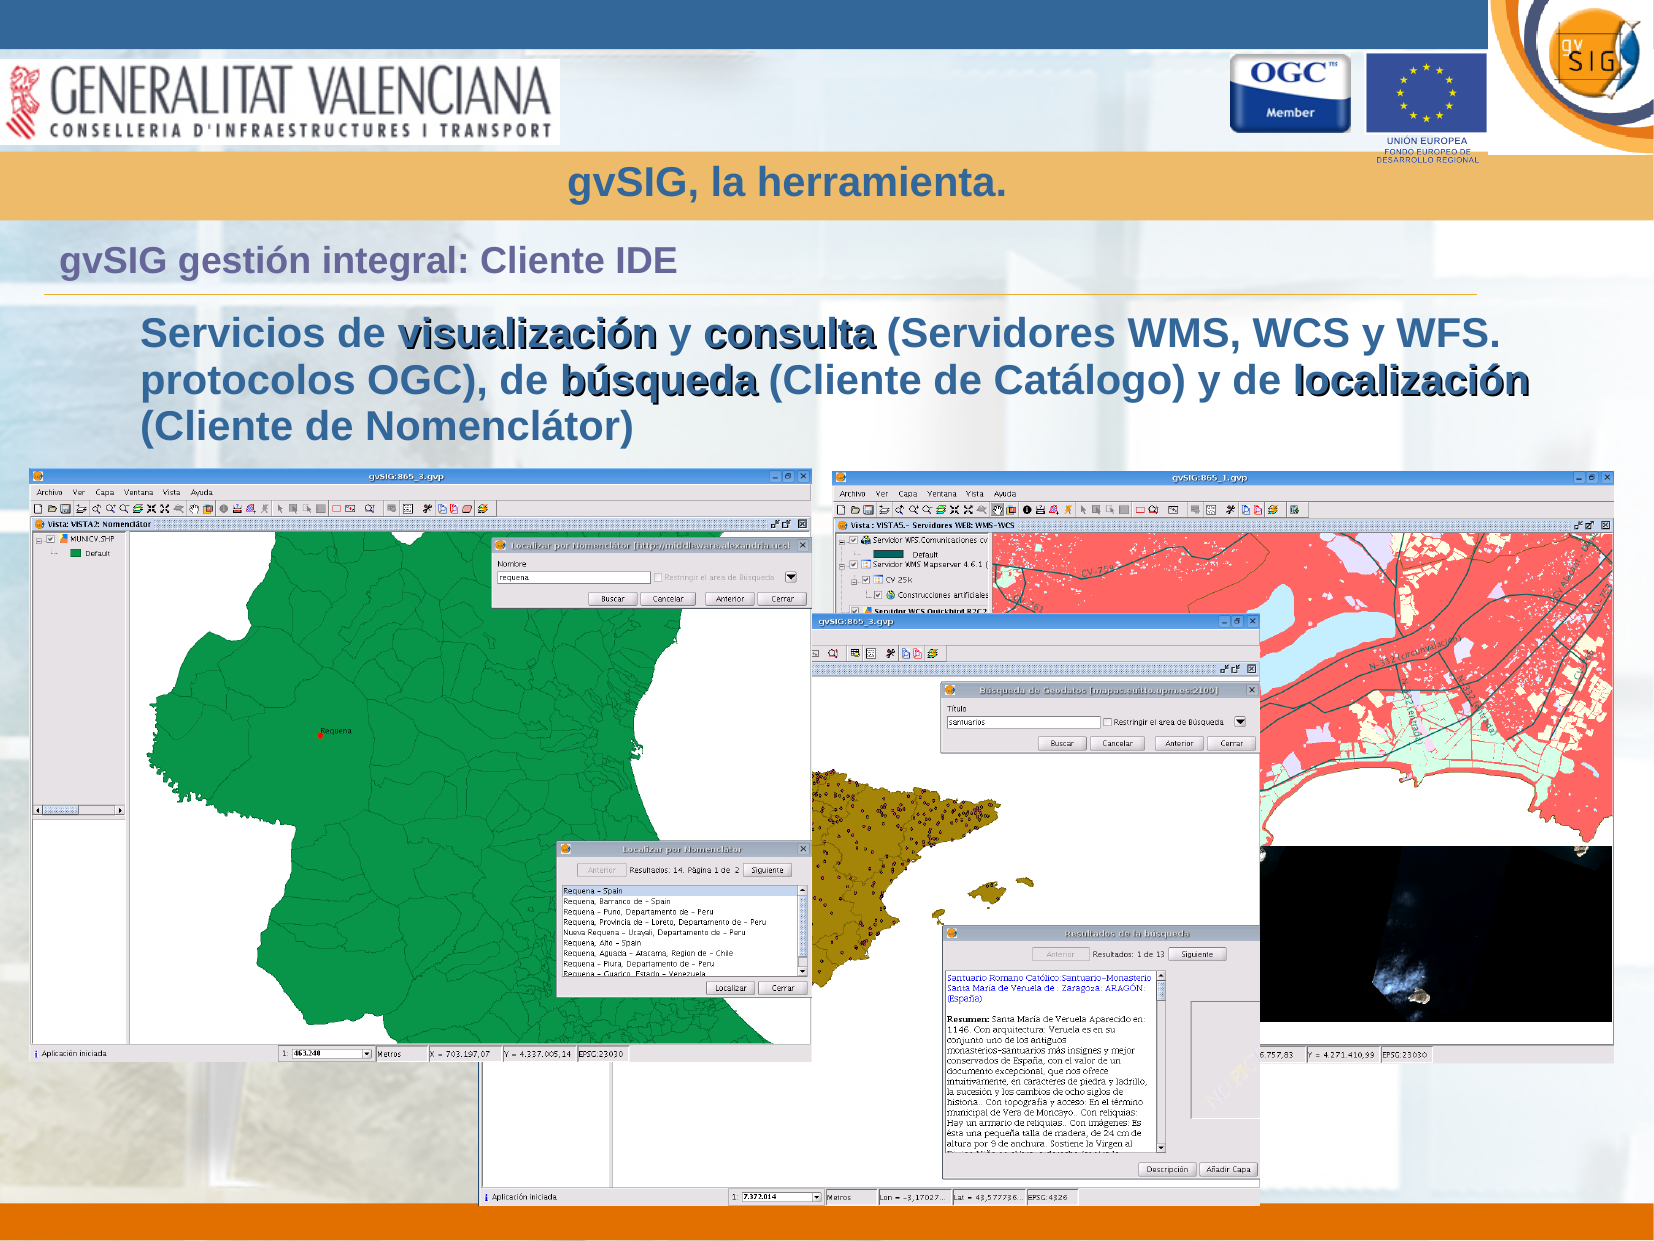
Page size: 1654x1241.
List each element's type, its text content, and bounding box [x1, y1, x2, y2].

picture [1364, 0, 1654, 155]
picture [29, 468, 1614, 1206]
text_box Servicios de visualización y consulta (Servidores WMS, WCS y WFS. protocolos OGC), de búsqueda (Cliente de Catálogo) y de localización (Cliente de Nomenclátor) [125, 302, 1627, 457]
text_box gvSIG, la herramienta. [0, 151, 1575, 228]
text_box gvSIG gestión integral: Cliente IDE [44, 231, 761, 303]
picture [0, 59, 560, 145]
picture [1230, 54, 1351, 133]
